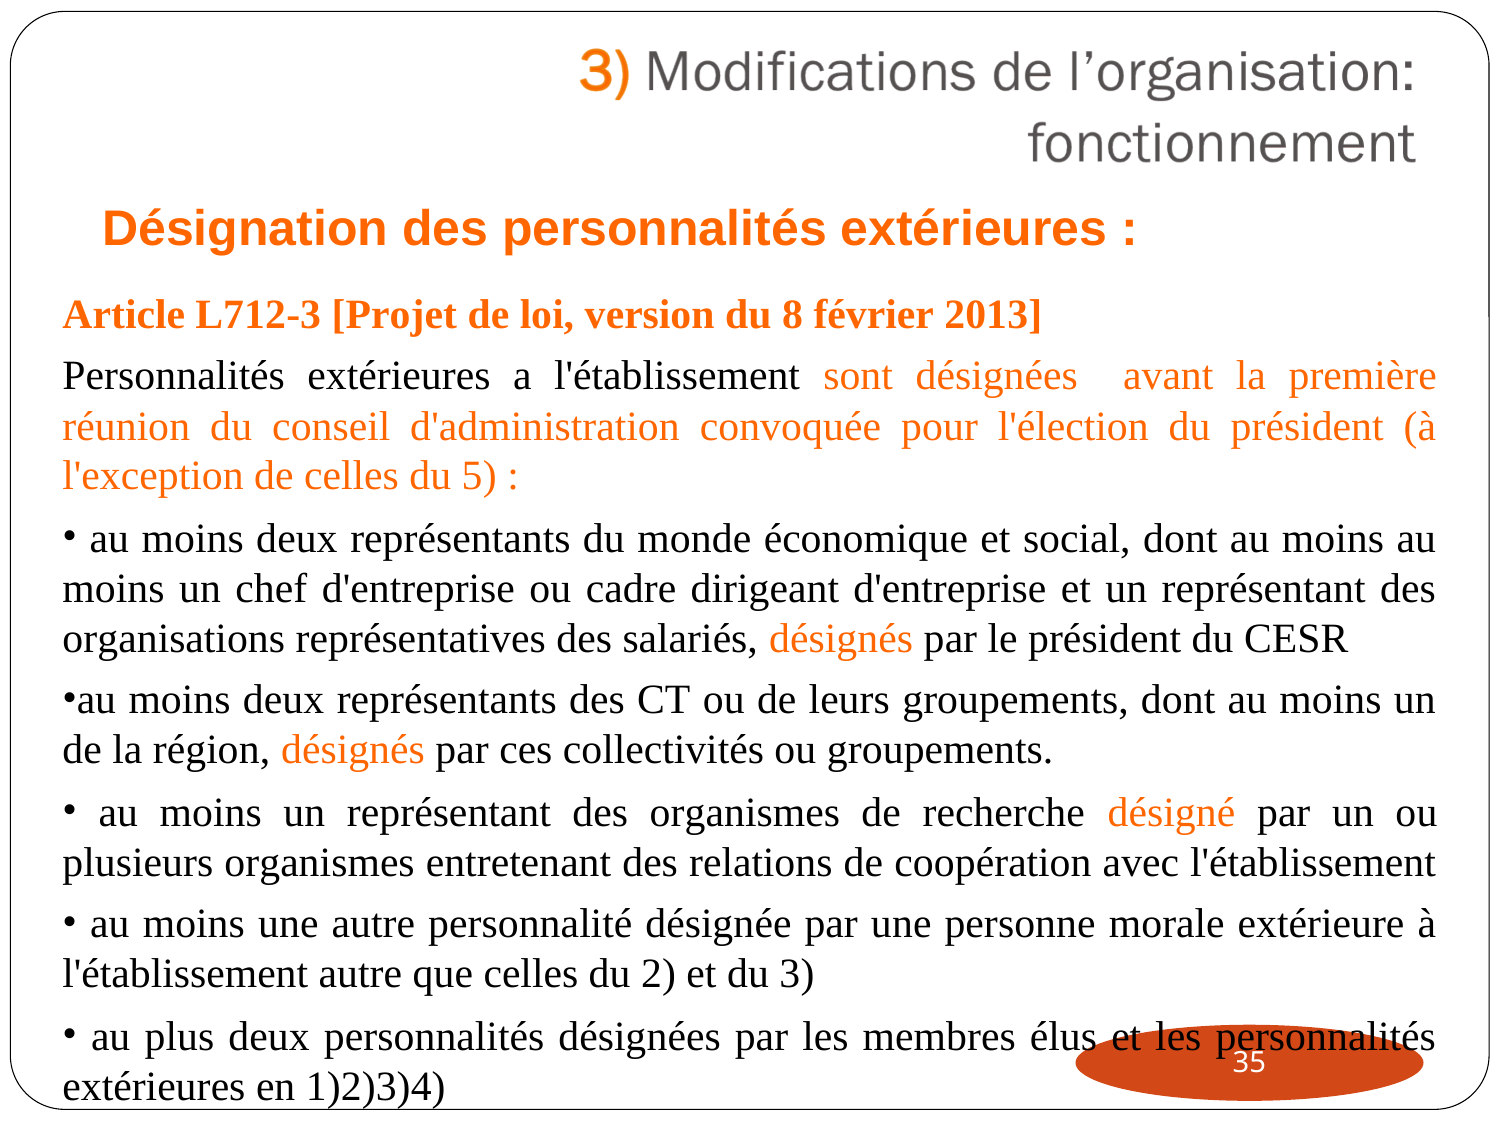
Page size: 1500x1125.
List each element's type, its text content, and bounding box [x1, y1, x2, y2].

text_box Article L712-3 [Projet de loi, version du 8 février 2013] Personnalités extérieures a l'établissement sont désignées avant la première réunion du conseil d'administration convoquée pour l'élection du président (à l'exception de celles du 5) : au moins deux représentants du monde économique et social, dont au moins au moins un chef d'entreprise ou cadre dirigeant d'entreprise et un représentant des organisations représentatives des salariés, désignés par le président du CESR au moins deux représentants des CT ou de leurs groupements, dont au moins un de la région, désignés par ces collectivités ou groupements. au moins un représentant des organismes de recherche désigné par un ou plusieurs organismes entretenant des relations de coopération avec l'établissement au moins une autre personnalité désignée par une personne morale extérieure à l'établissement autre que celles du 2) et du 3) au plus deux personnalités désignées par les membres élus et les personnalités extérieures en 1)2)3)4) . [62, 262, 1438, 1125]
text_box Désignation des personnalités extérieures : [87, 187, 1351, 263]
picture [198, 30, 1432, 223]
